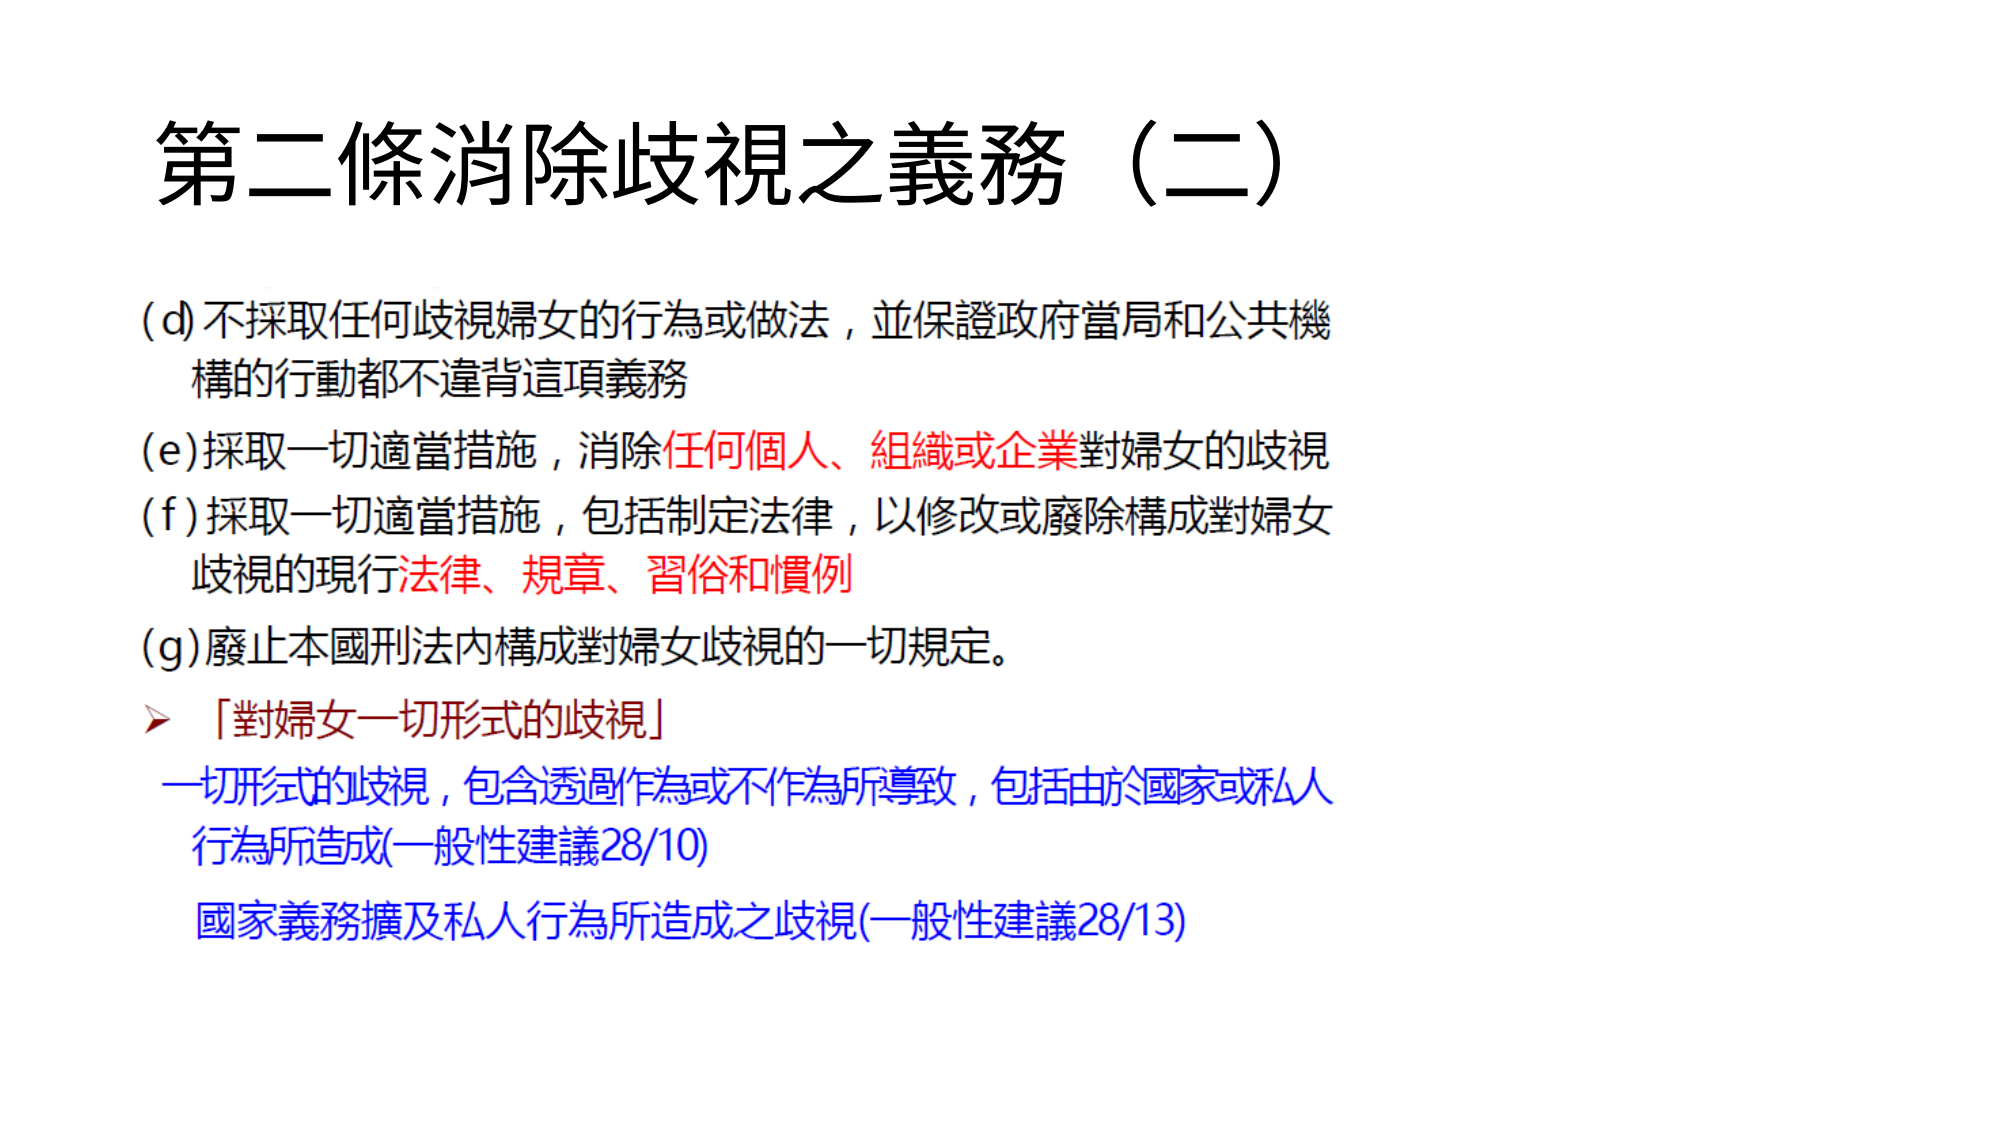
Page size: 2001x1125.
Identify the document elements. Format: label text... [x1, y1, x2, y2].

picture [137, 287, 1358, 1002]
title 第二條消除歧視之義務（二） [137, 59, 1863, 278]
